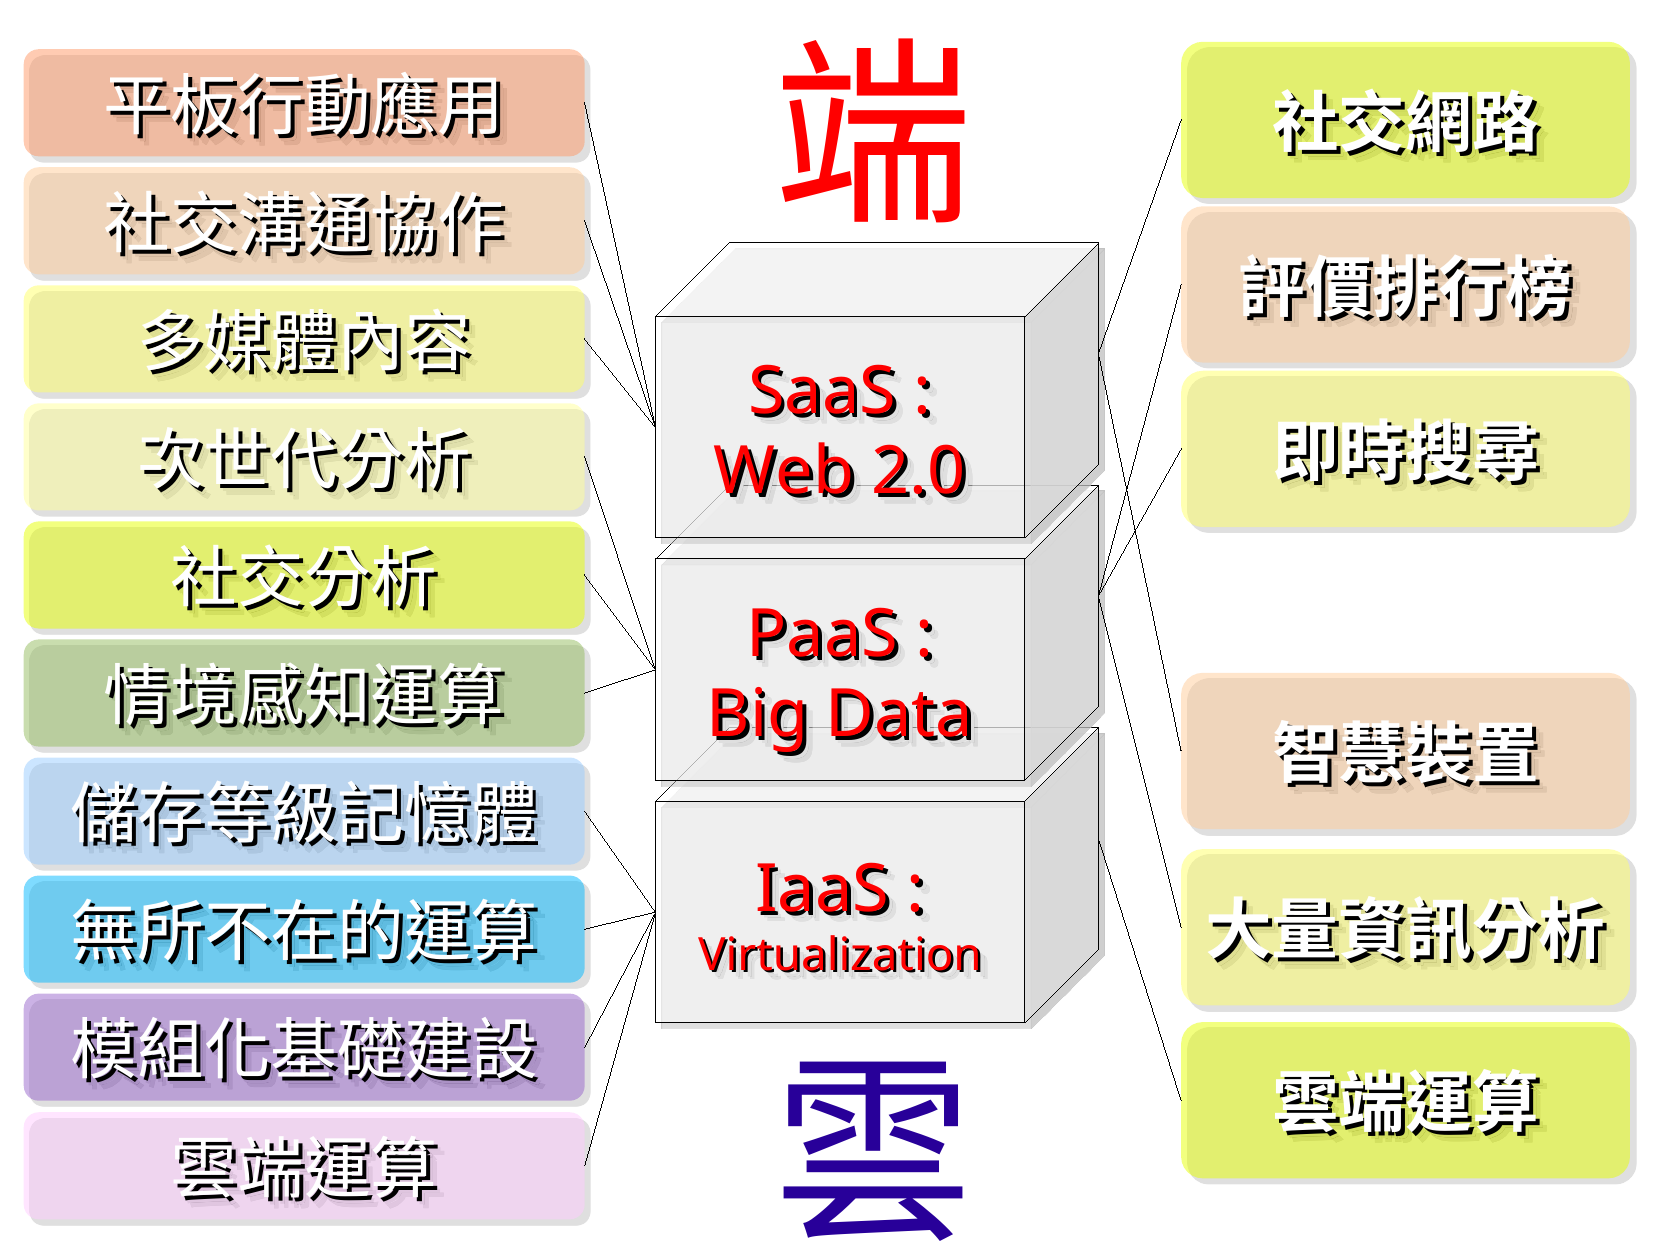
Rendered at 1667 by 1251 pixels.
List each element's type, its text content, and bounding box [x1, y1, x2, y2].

text_box 多媒體內容 [23, 285, 585, 393]
text_box 次世代分析 [23, 403, 585, 511]
text_box 智慧裝置 [1181, 672, 1630, 830]
text_box 平板行動應用 [23, 49, 585, 157]
text_box 儲存等級記憶體 [23, 757, 585, 865]
text_box 社交溝通協作 [23, 167, 585, 275]
text_box Hadoop (MapReduce), Sector/Sphere, AppScale [655, 727, 1097, 802]
text_box PaaS : Big Data [655, 559, 1024, 781]
text_box 雲端運算 [1181, 1022, 1630, 1179]
text_box Facebook、Last.fm、Joost are also powered by Hadoop [655, 242, 1098, 317]
text_box 端 [758, 0, 996, 255]
text_box 雲 [758, 1017, 996, 1251]
text_box 社交網路 [1181, 41, 1630, 199]
text_box eyeOS, Nutch, ICAS, X-RIME, ... [655, 485, 1097, 559]
text_box 評價排行榜 [1181, 206, 1630, 363]
text_box 無所不在的運算 [23, 875, 585, 983]
text_box IaaS : Virtualization [655, 802, 1024, 1023]
text_box 大量資訊分析 [1181, 849, 1630, 1006]
text_box 社交分析 [23, 521, 585, 629]
text_box 模組化基礎建設 [23, 993, 585, 1101]
text_box 情境感知運算 [23, 639, 585, 747]
text_box SaaS : Web 2.0 [655, 317, 1024, 538]
text_box 雲端運算 [23, 1112, 585, 1220]
text_box 即時搜尋 [1181, 370, 1630, 528]
